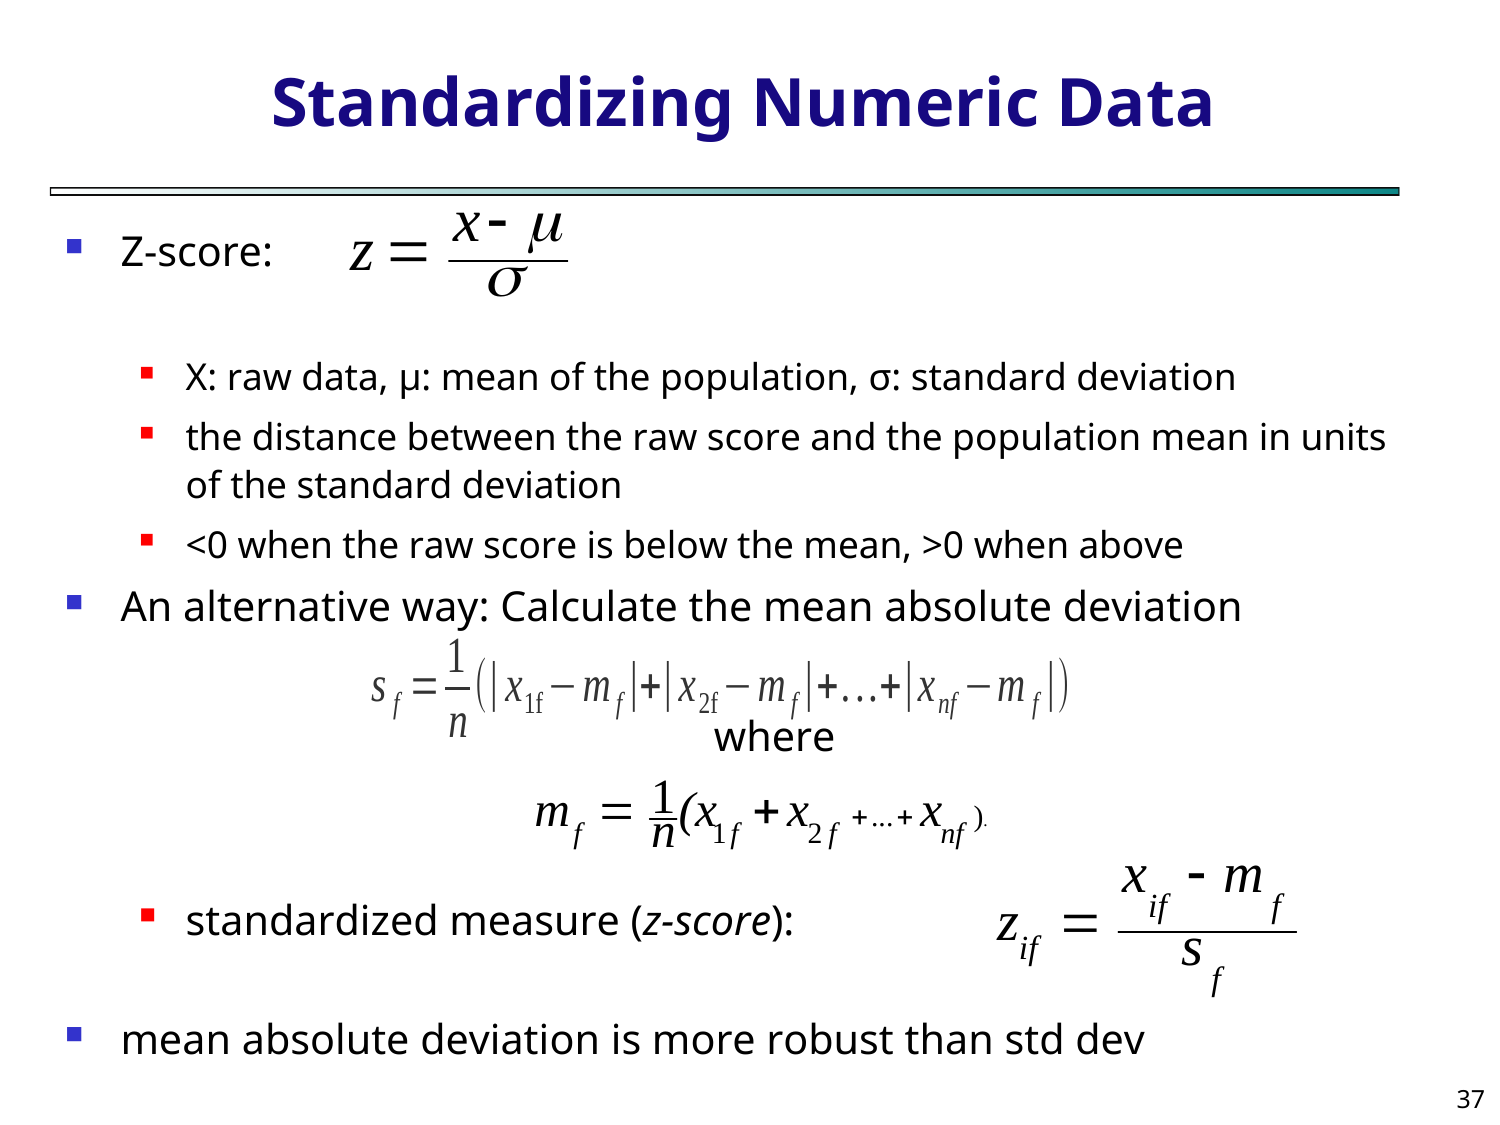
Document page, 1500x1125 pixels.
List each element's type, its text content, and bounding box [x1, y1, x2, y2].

chart [361, 627, 1081, 749]
chart [530, 774, 993, 856]
text_box 34 [1187, 1062, 1500, 1125]
text_box [342, 205, 574, 304]
list Z-score: X: raw data, μ: mean of the population, σ: standard deviation the distance between the raw score and the population mean in units of the standard deviation <0 when the raw score is below the mean, >0 when above An alternative way: Calculate the mean absolute deviation where standardized measure (z-score): mean absolute deviation is more robust than std dev [49, 212, 1425, 1080]
chart [990, 858, 1303, 1006]
title Standardizing Numeric Data [24, 49, 1463, 150]
